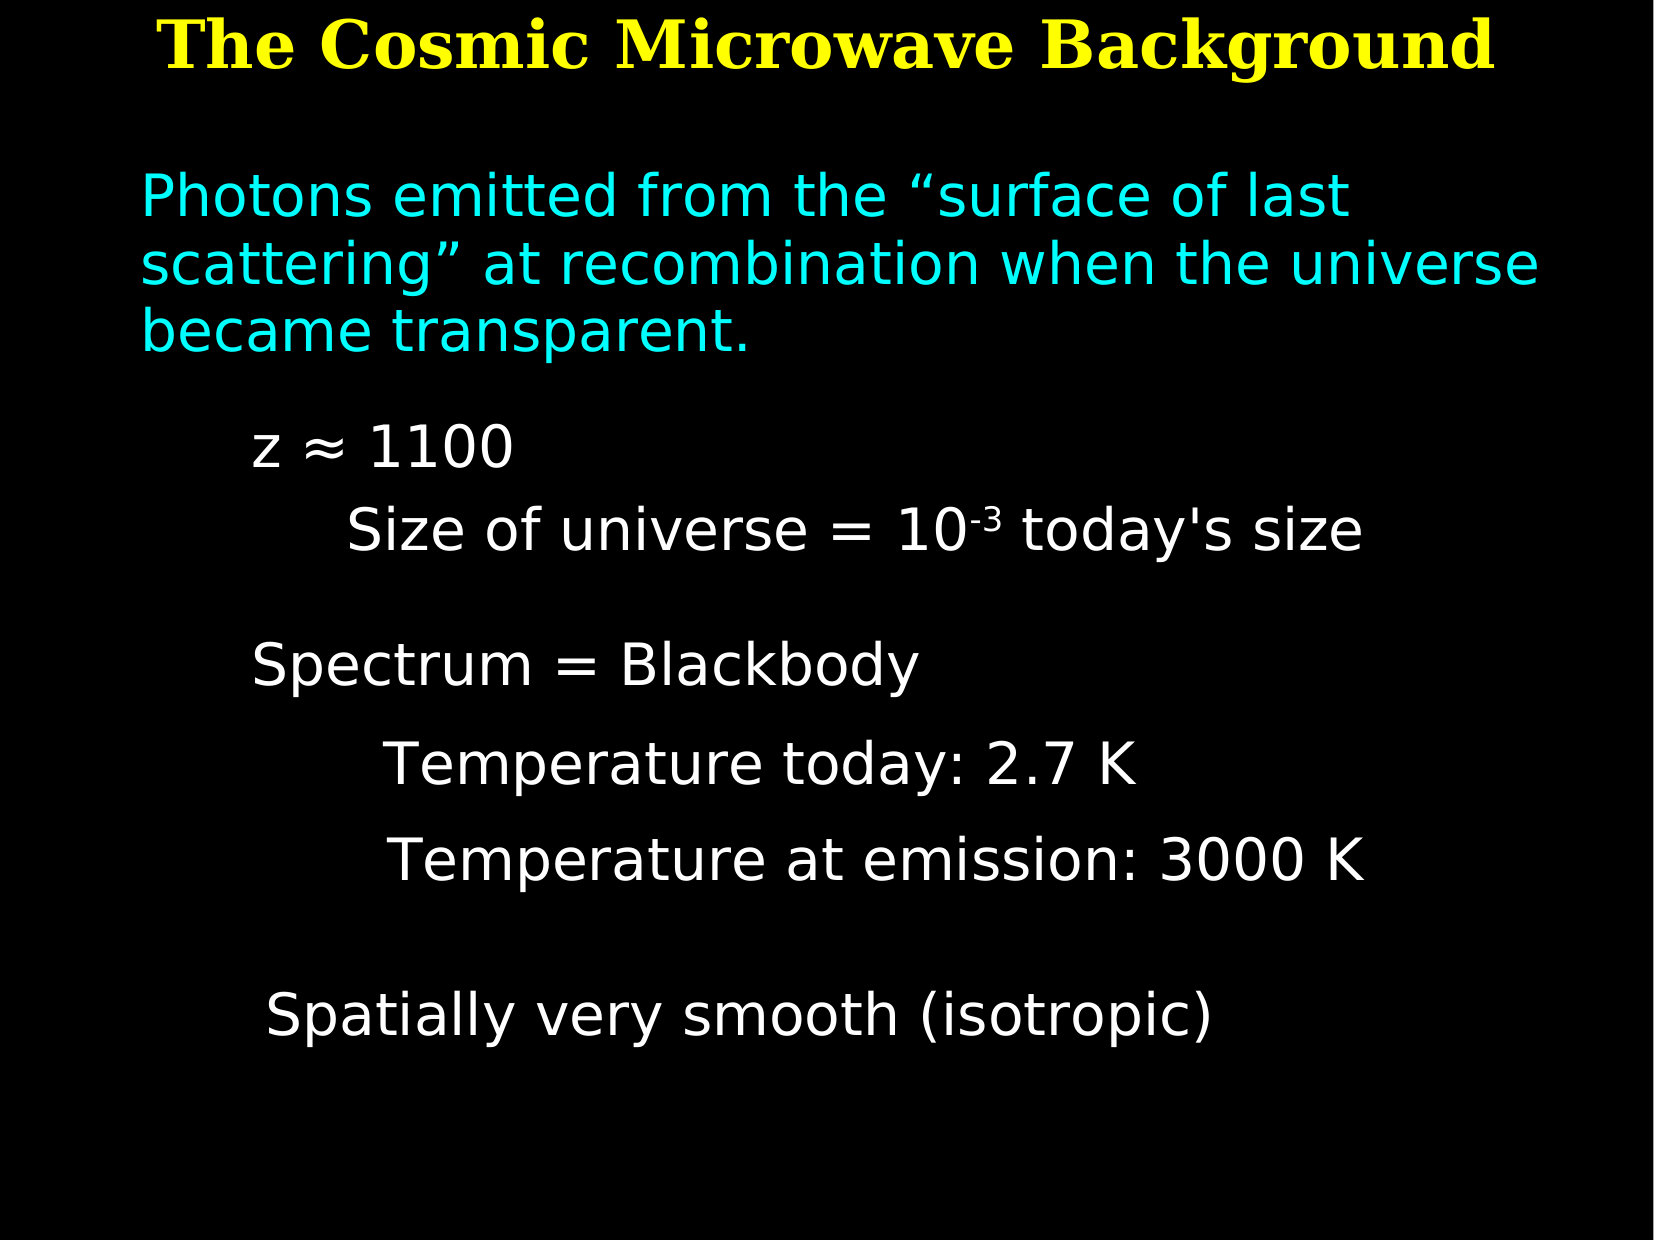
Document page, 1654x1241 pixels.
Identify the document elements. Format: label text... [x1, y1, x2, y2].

text_box The Cosmic Microwave Background [141, 0, 1513, 119]
text_box Spatially very smooth (isotropic) [250, 974, 1230, 1064]
text_box Temperature at emission: 3000 K [372, 819, 1379, 909]
text_box z ≈ 1100 [236, 406, 531, 495]
text_box Temperature today: 2.7 K [369, 723, 1151, 813]
text_box Photons emitted from the “surface of last scattering” at recombination when the universe became transparent. [125, 155, 1595, 754]
text_box Size of universe = 10-3 today's size [331, 489, 1381, 581]
text_box Spectrum = Blackbody [236, 624, 937, 714]
